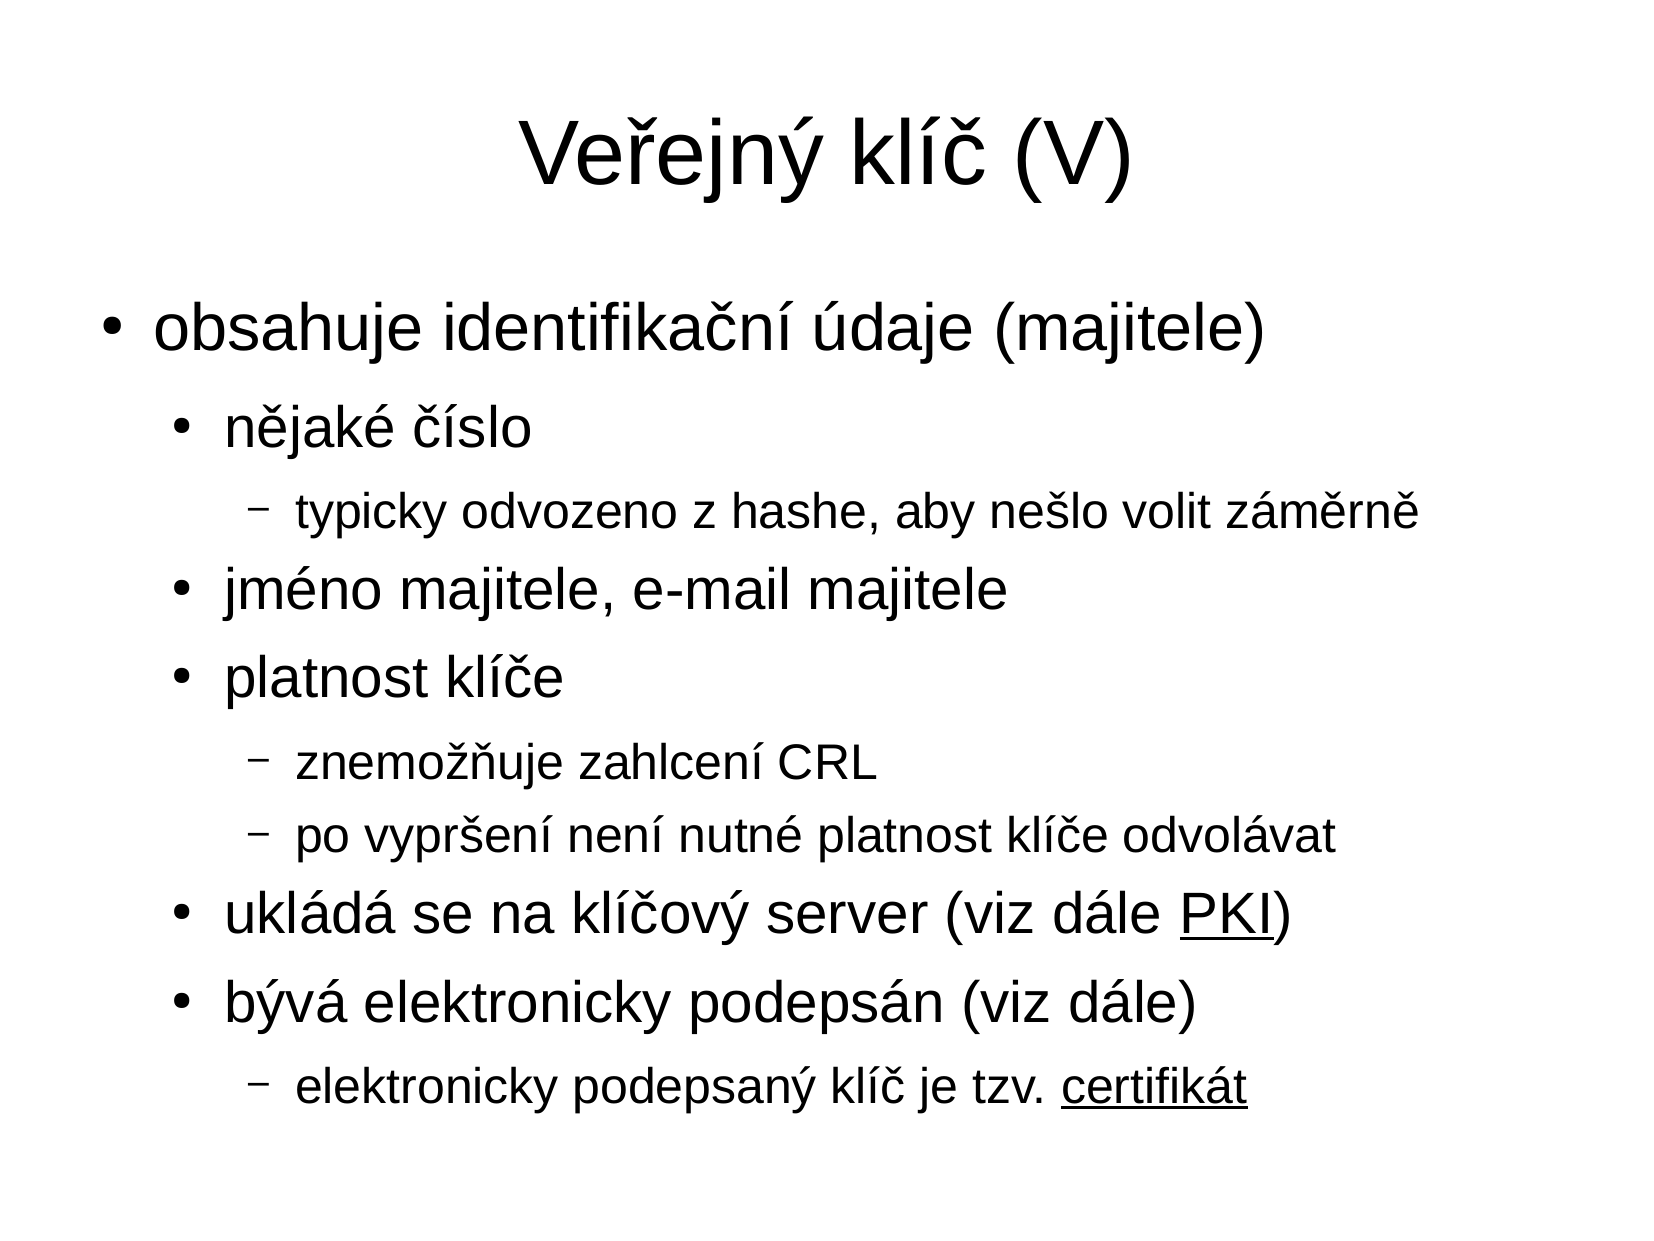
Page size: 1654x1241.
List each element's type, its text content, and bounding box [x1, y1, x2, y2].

list obsahuje identifikační údaje (majitele) nějaké číslo typicky odvozeno z hashe, aby nešlo volit záměrně jméno majitele, e-mail majitele platnost klíče znemožňuje zahlcení CRL po vypršení není nutné platnost klíče odvolávat ukládá se na klíčový server (viz dále PKI) bývá elektronicky podepsán (viz dále) elektronicky podepsaný klíč je tzv. certifikát [82, 290, 1571, 1113]
title Veřejný klíč (V) [82, 49, 1571, 257]
